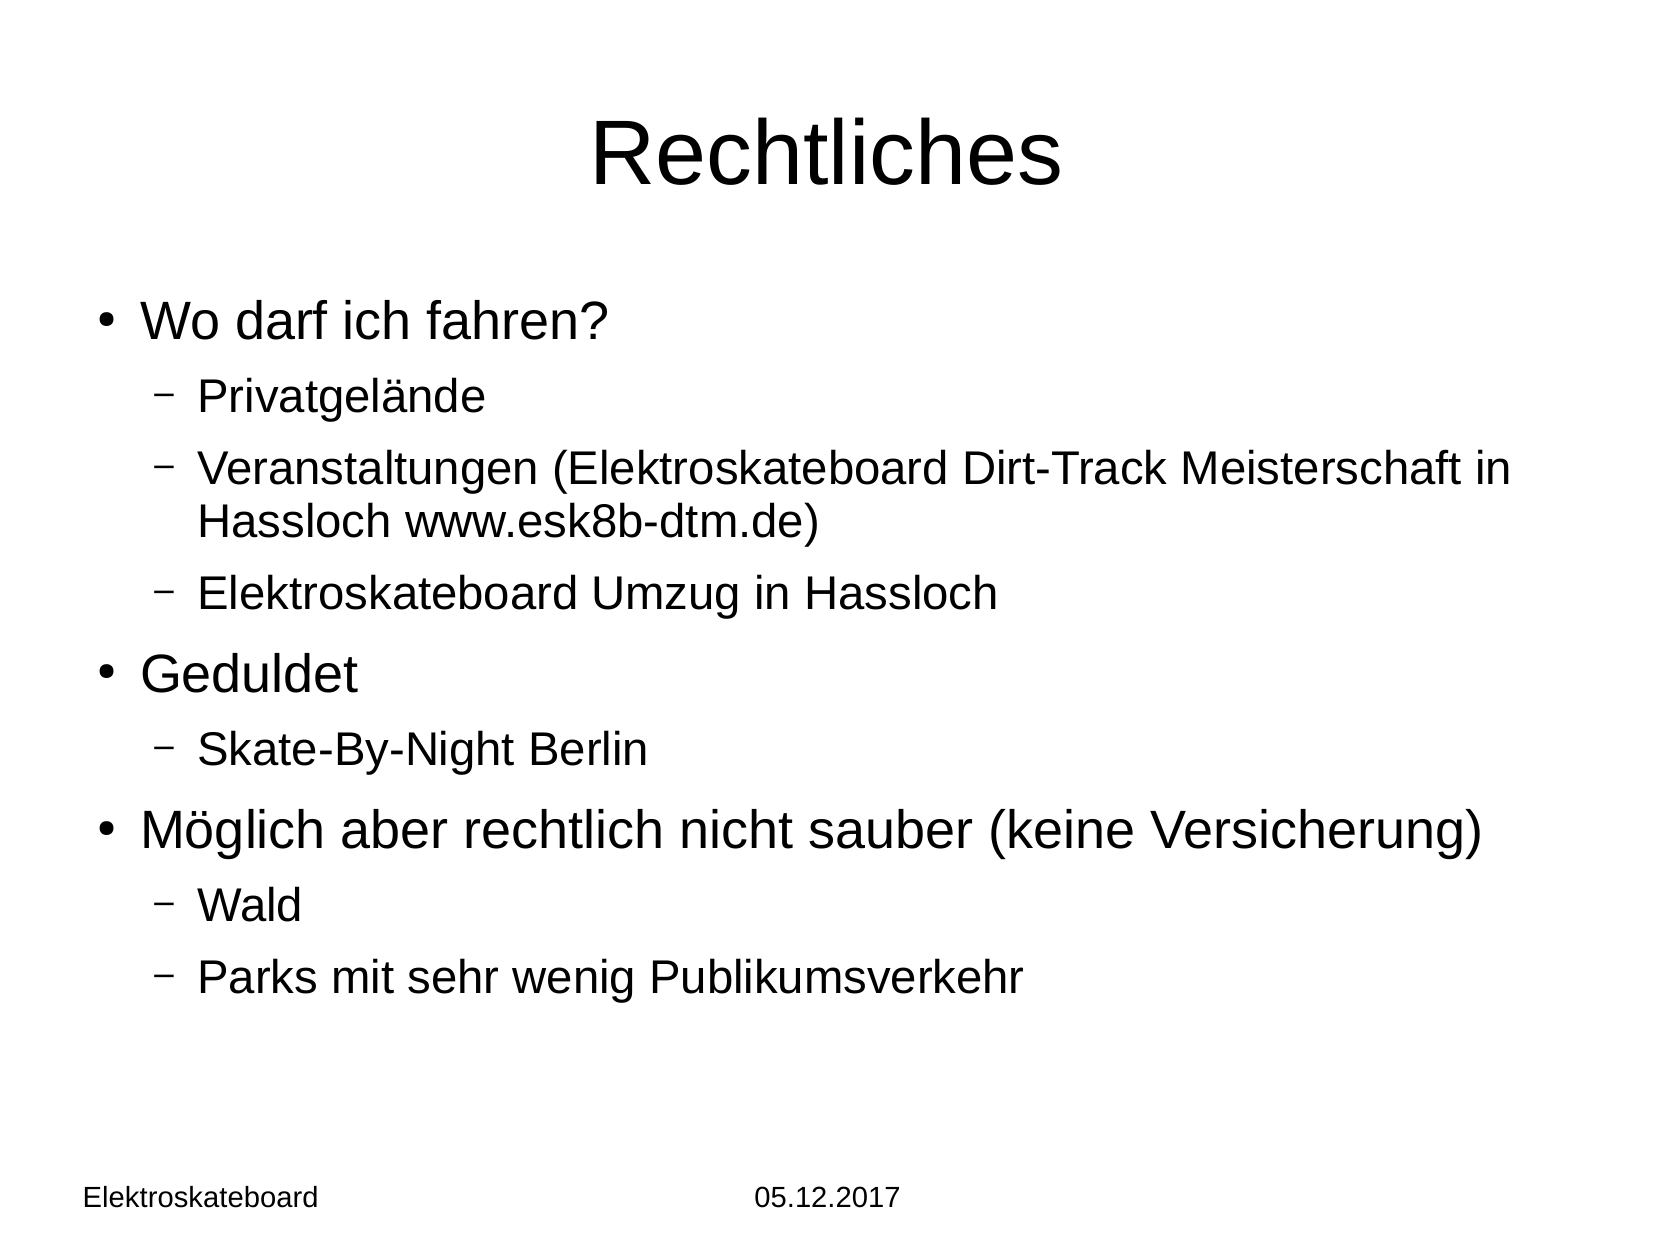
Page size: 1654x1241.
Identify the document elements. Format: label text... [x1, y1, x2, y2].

title Rechtliches [82, 49, 1571, 257]
list Wo darf ich fahren? Privatgelände Veranstaltungen (Elektroskateboard Dirt-Track Meisterschaft in Hassloch www.esk8b-dtm.de) Elektroskateboard Umzug in Hassloch Geduldet Skate-By-Night Berlin Möglich aber rechtlich nicht sauber (keine Versicherung) Wald Parks mit sehr wenig Publikumsverkehr [82, 290, 1571, 1010]
